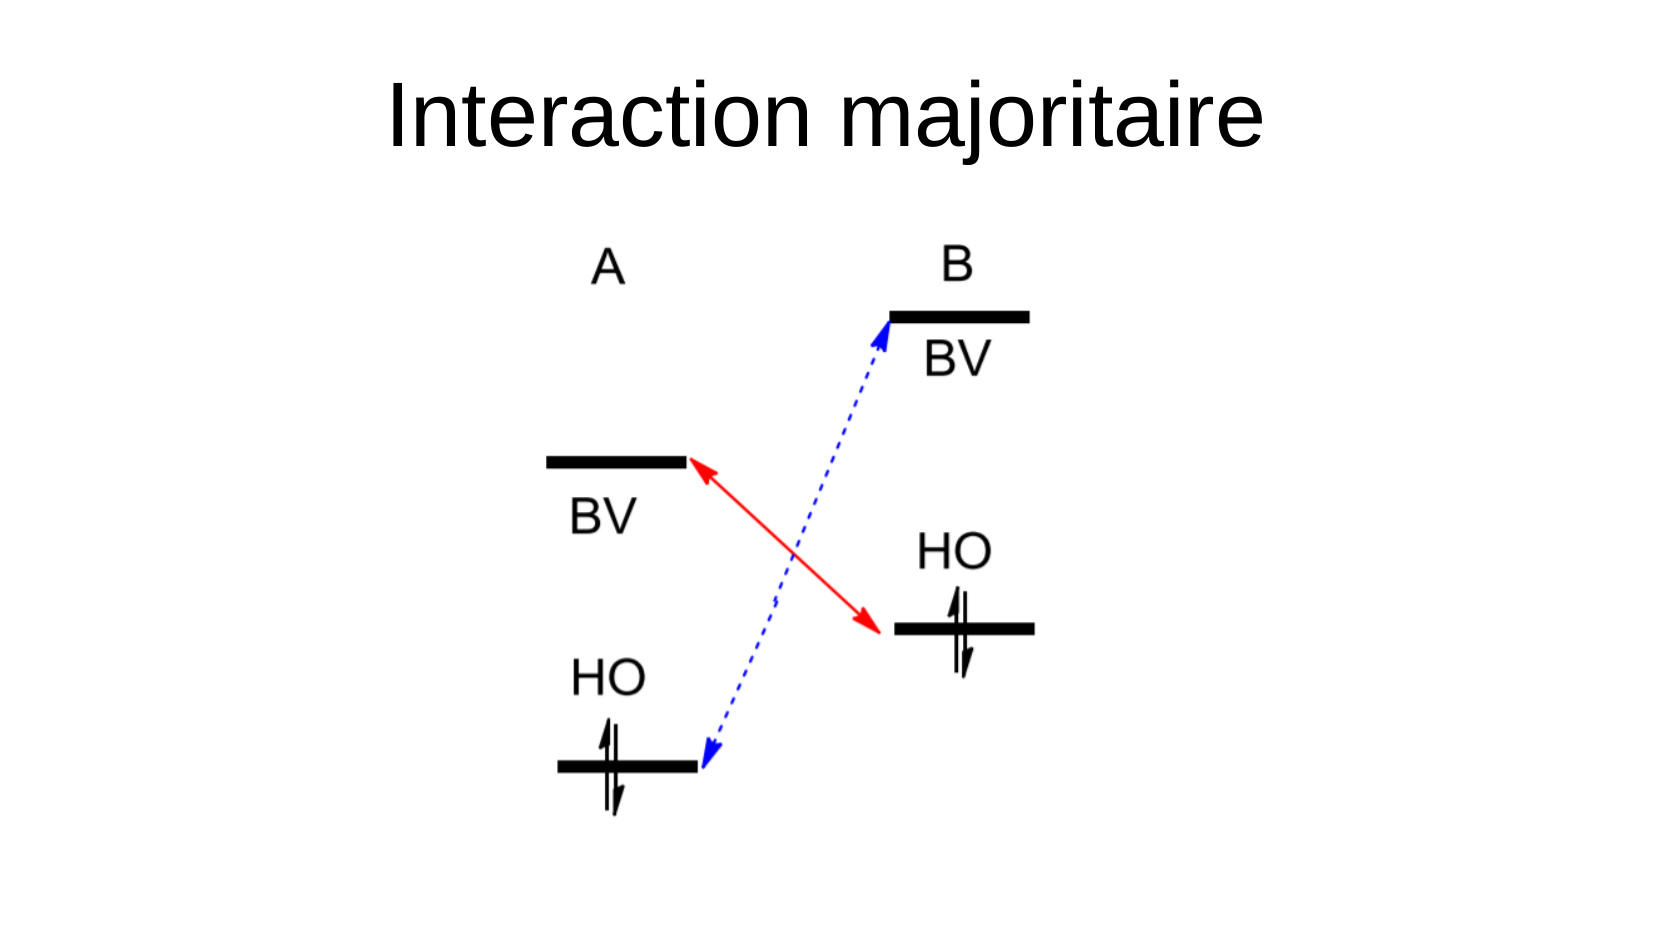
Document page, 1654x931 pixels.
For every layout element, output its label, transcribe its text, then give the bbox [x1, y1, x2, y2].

picture [515, 192, 1111, 825]
title Interaction majoritaire [82, 37, 1571, 193]
